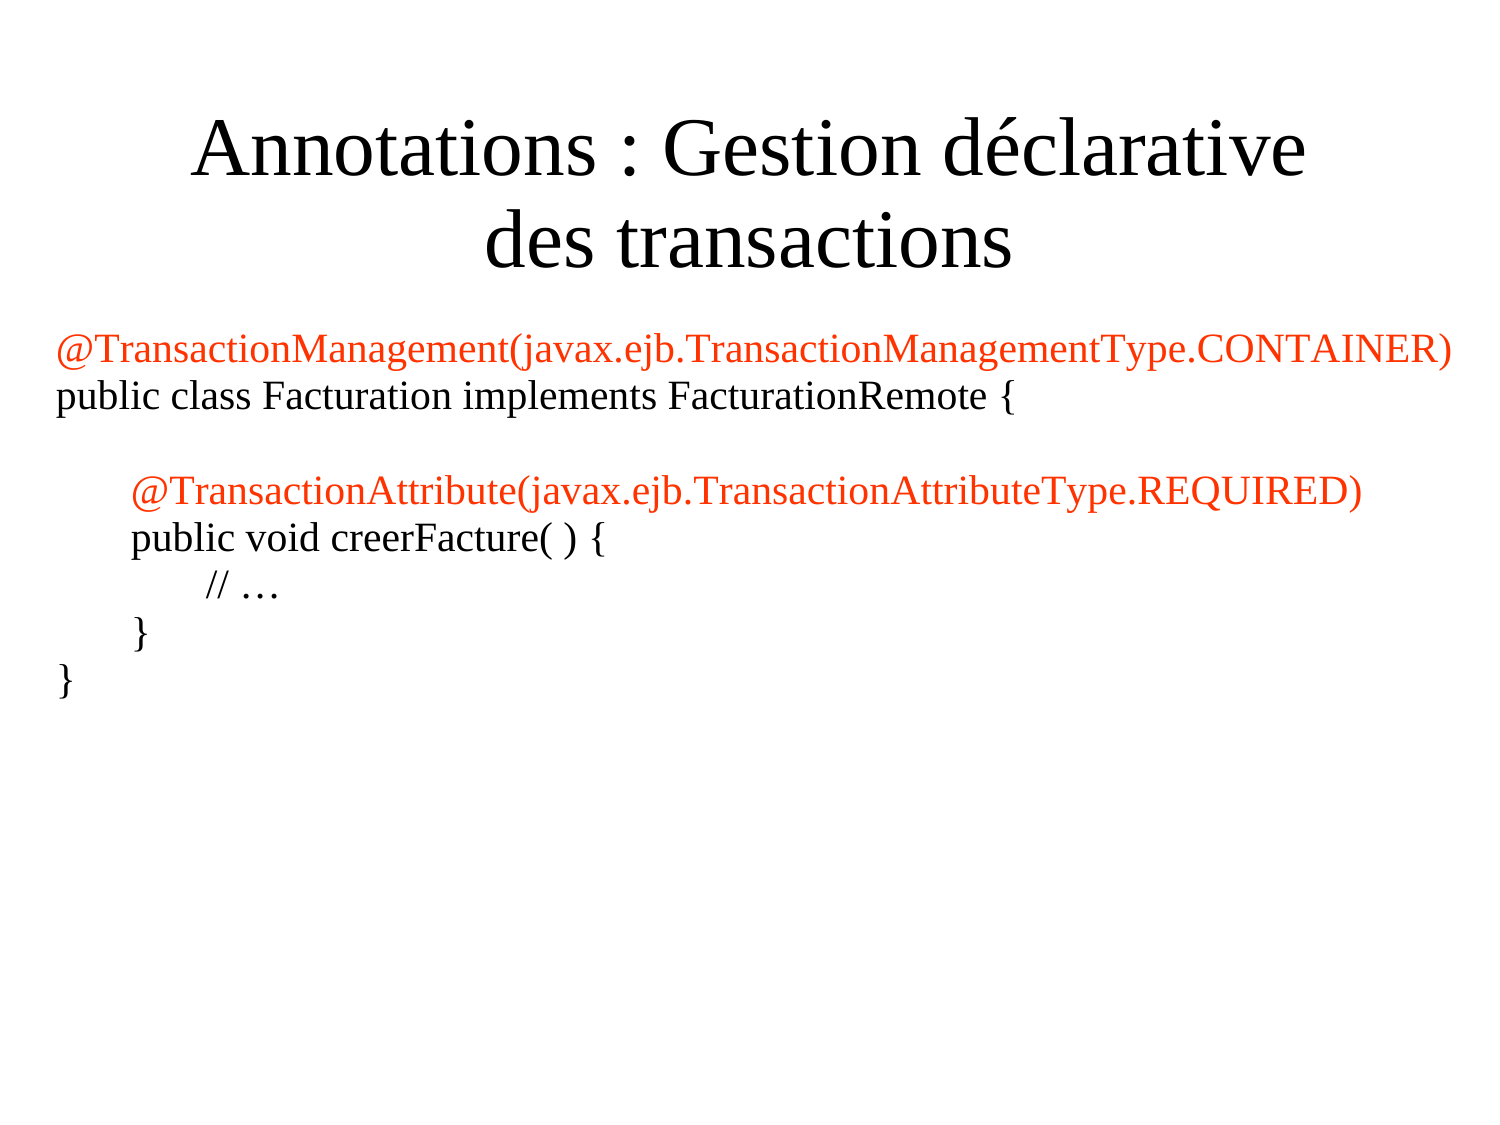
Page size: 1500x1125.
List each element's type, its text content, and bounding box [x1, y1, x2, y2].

list @TransactionManagement(javax.ejb.TransactionManagementType.CONTAINER) public class Facturation implements FacturationRemote { @TransactionAttribute(javax.ejb.TransactionAttributeType.REQUIRED) public void creerFacture( ) { // … } } [41, 324, 1471, 1001]
title Annotations : Gestion déclarative des transactions [112, 93, 1388, 294]
